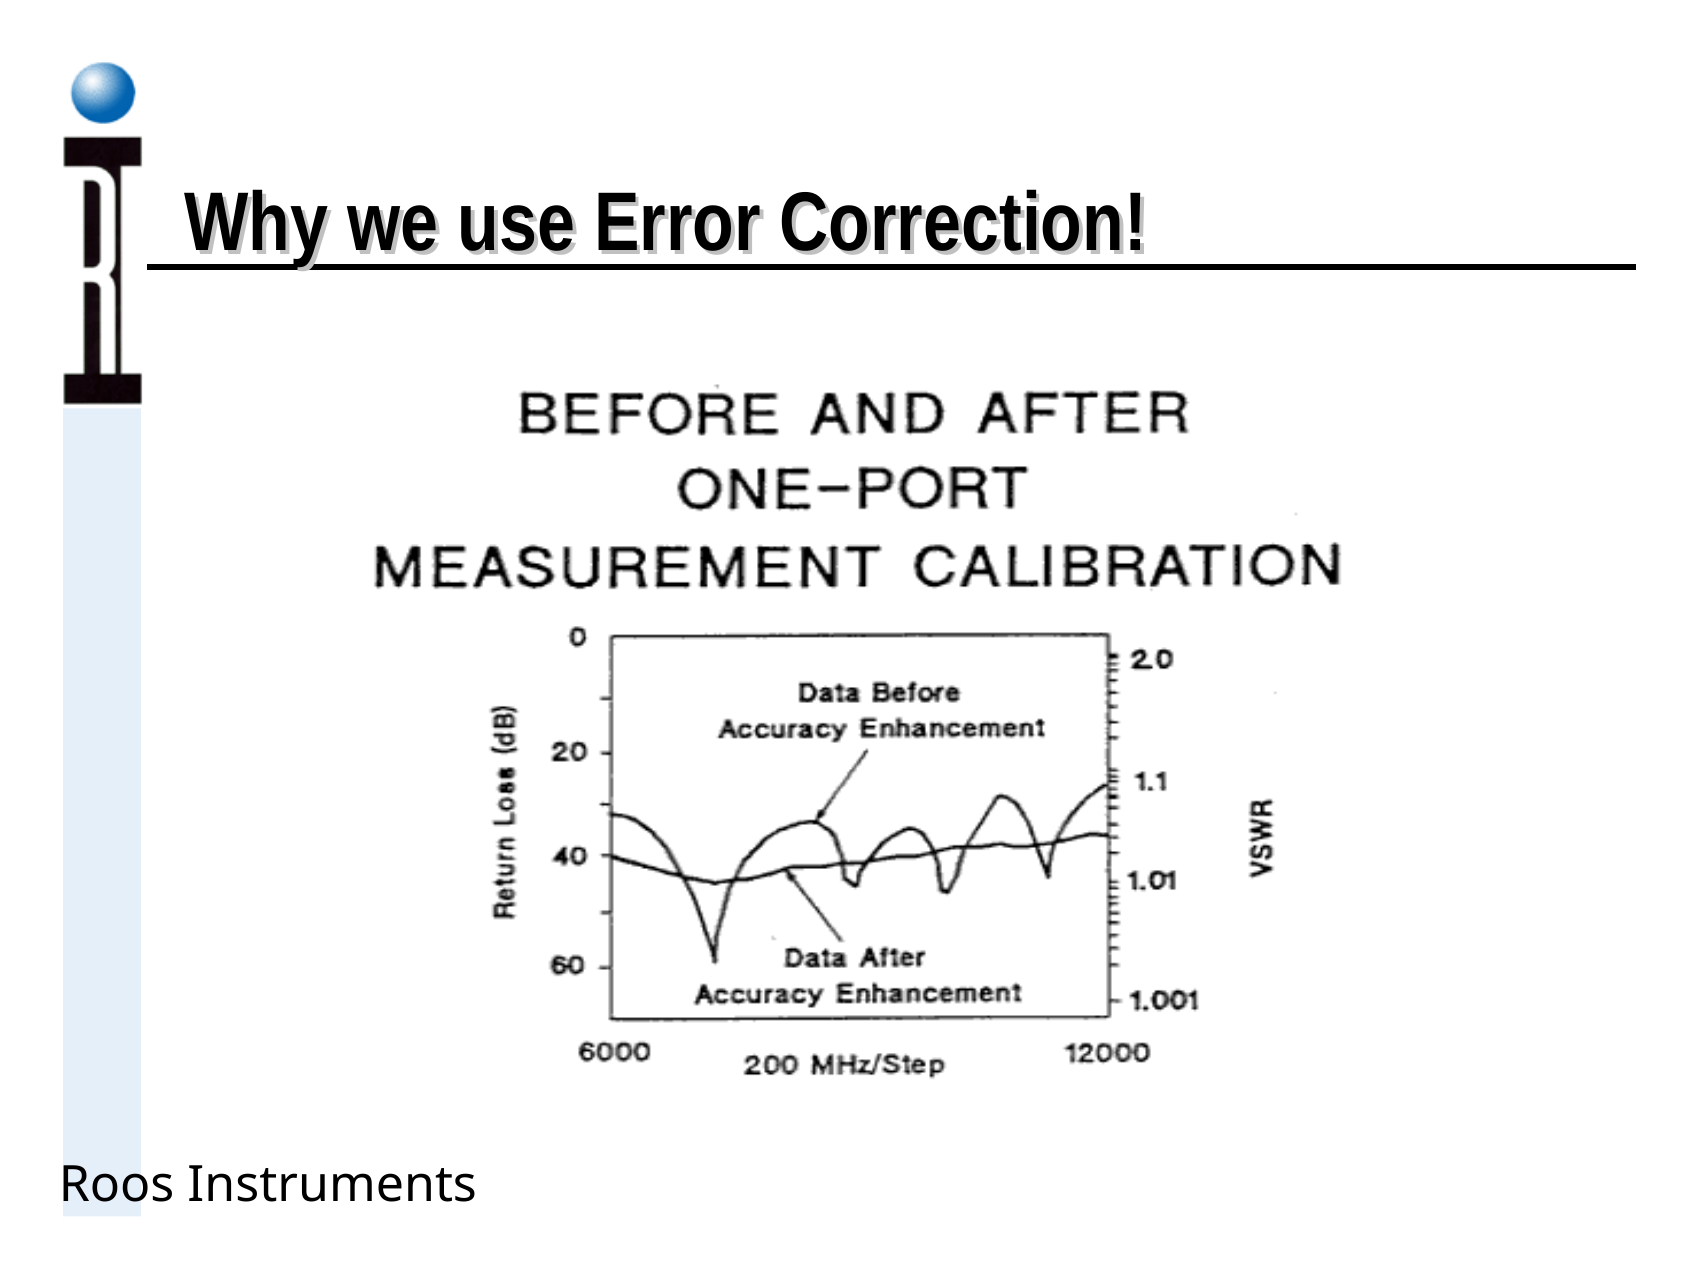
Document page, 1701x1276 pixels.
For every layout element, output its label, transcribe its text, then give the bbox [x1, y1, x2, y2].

picture [59, 58, 147, 411]
text_box Why we use Error Correction! [184, 92, 1539, 268]
picture [366, 381, 1362, 1113]
